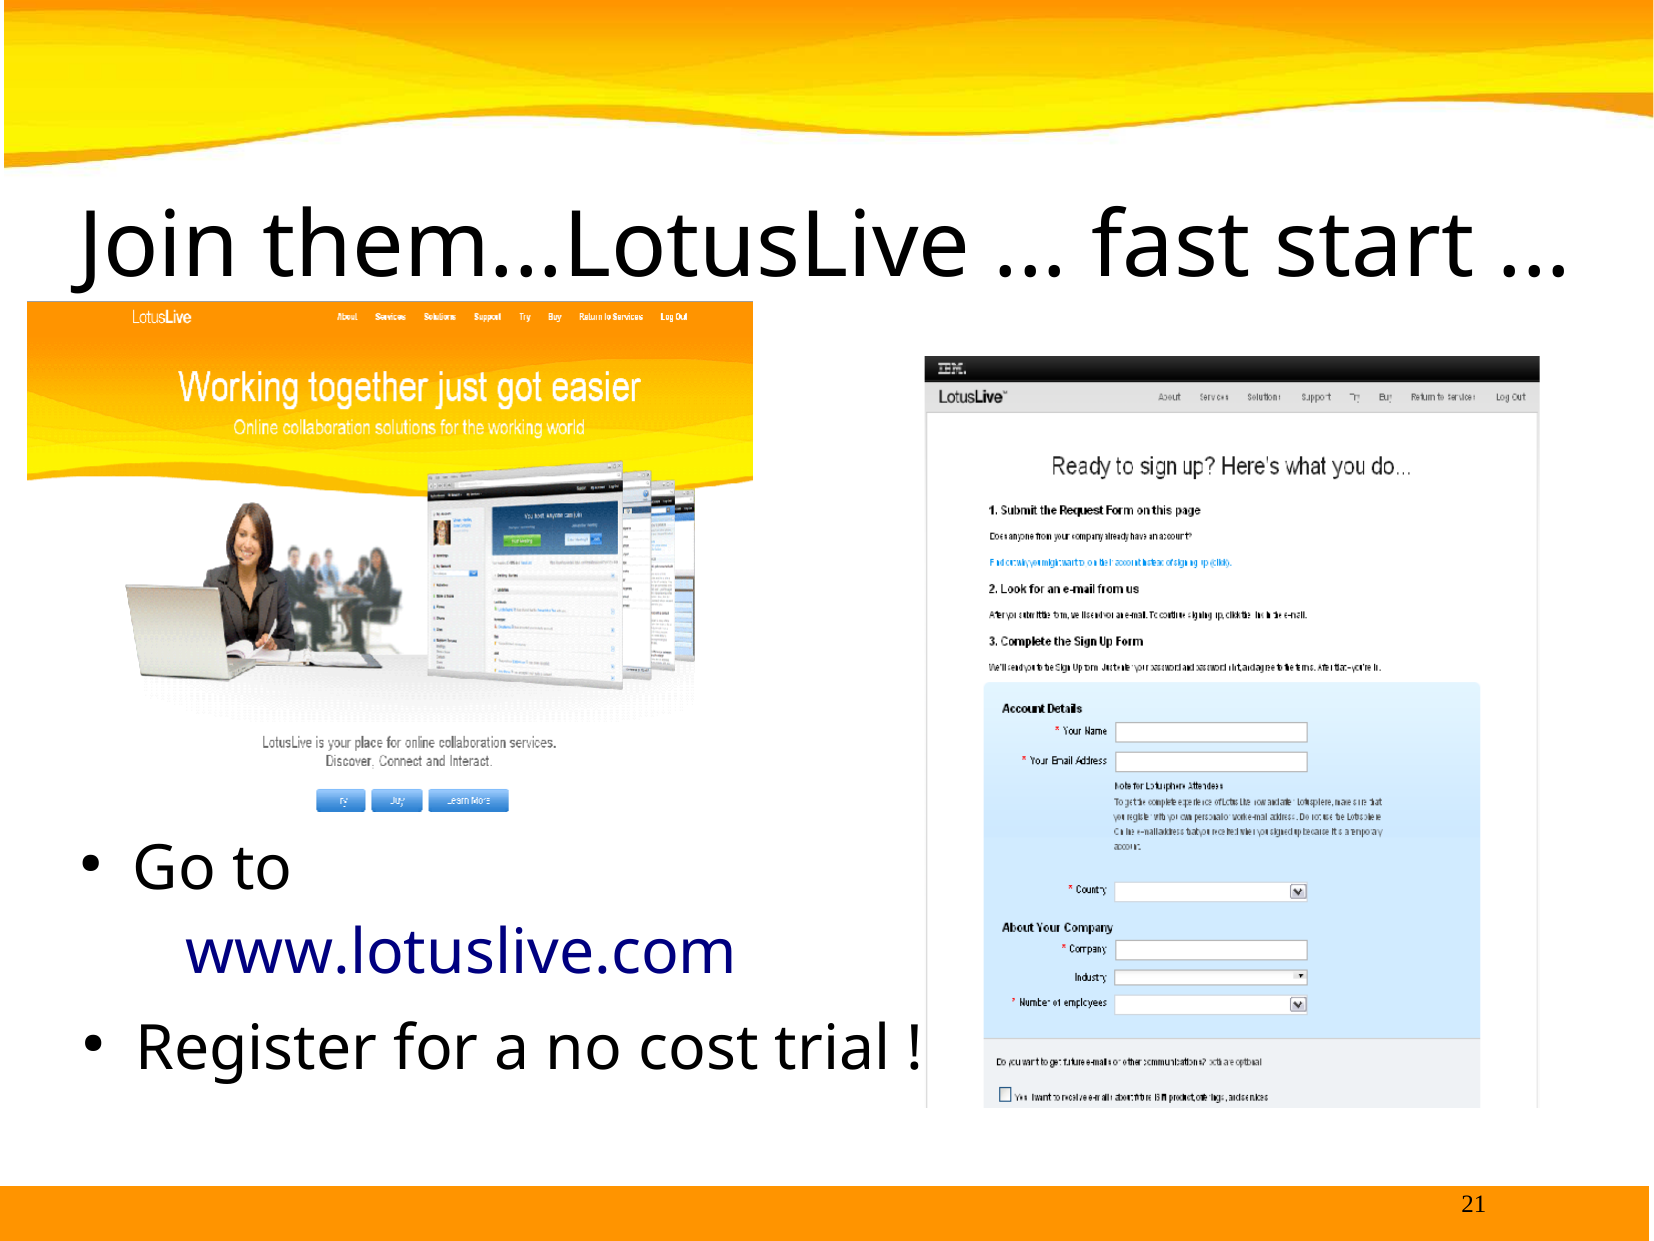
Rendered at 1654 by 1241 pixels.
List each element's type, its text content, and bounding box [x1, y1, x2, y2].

list Go to www.lotuslive.com [44, 822, 804, 961]
picture [4, 0, 1654, 812]
picture [924, 356, 1540, 1108]
list Register for a no cost trial ! [46, 1002, 925, 1142]
title Join them...LotusLive ... fast start ... [23, 37, 1628, 321]
